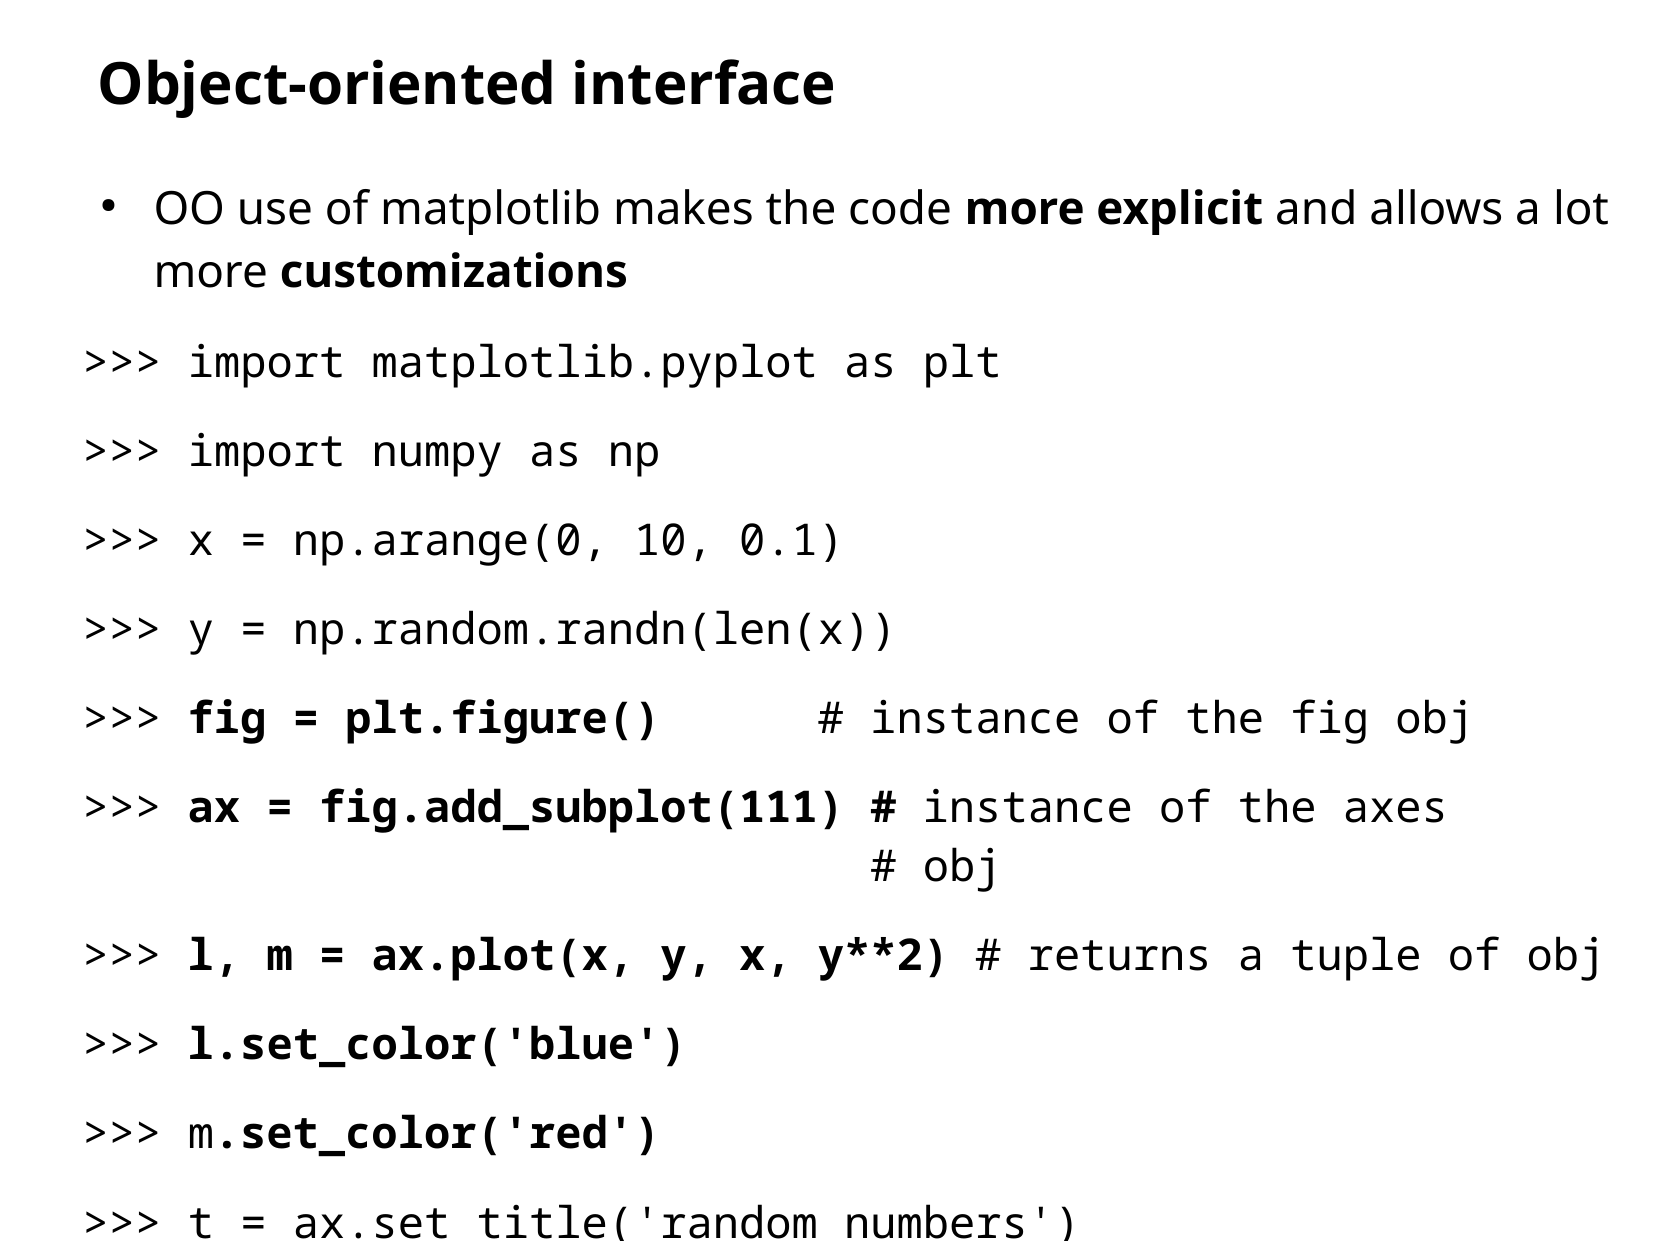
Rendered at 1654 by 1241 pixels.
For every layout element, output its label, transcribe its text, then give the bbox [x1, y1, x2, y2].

title Object-oriented interface [82, 0, 1571, 175]
list OO use of matplotlib makes the code more explicit and allows a lot more customizations >>> import matplotlib.pyplot as plt >>> import numpy as np >>> x = np.arange(0, 10, 0.1) >>> y = np.random.randn(len(x)) >>> fig = plt.figure() # instance of the fig obj >>> ax = fig.add_subplot(111) # instance of the axes # obj >>> l, m = ax.plot(x, y, x, y**2) # returns a tuple of obj >>> l.set_color('blue') >>> m.set_color('red') >>> t = ax.set_title('random numbers') >>> plt.show() [82, 175, 1613, 1241]
